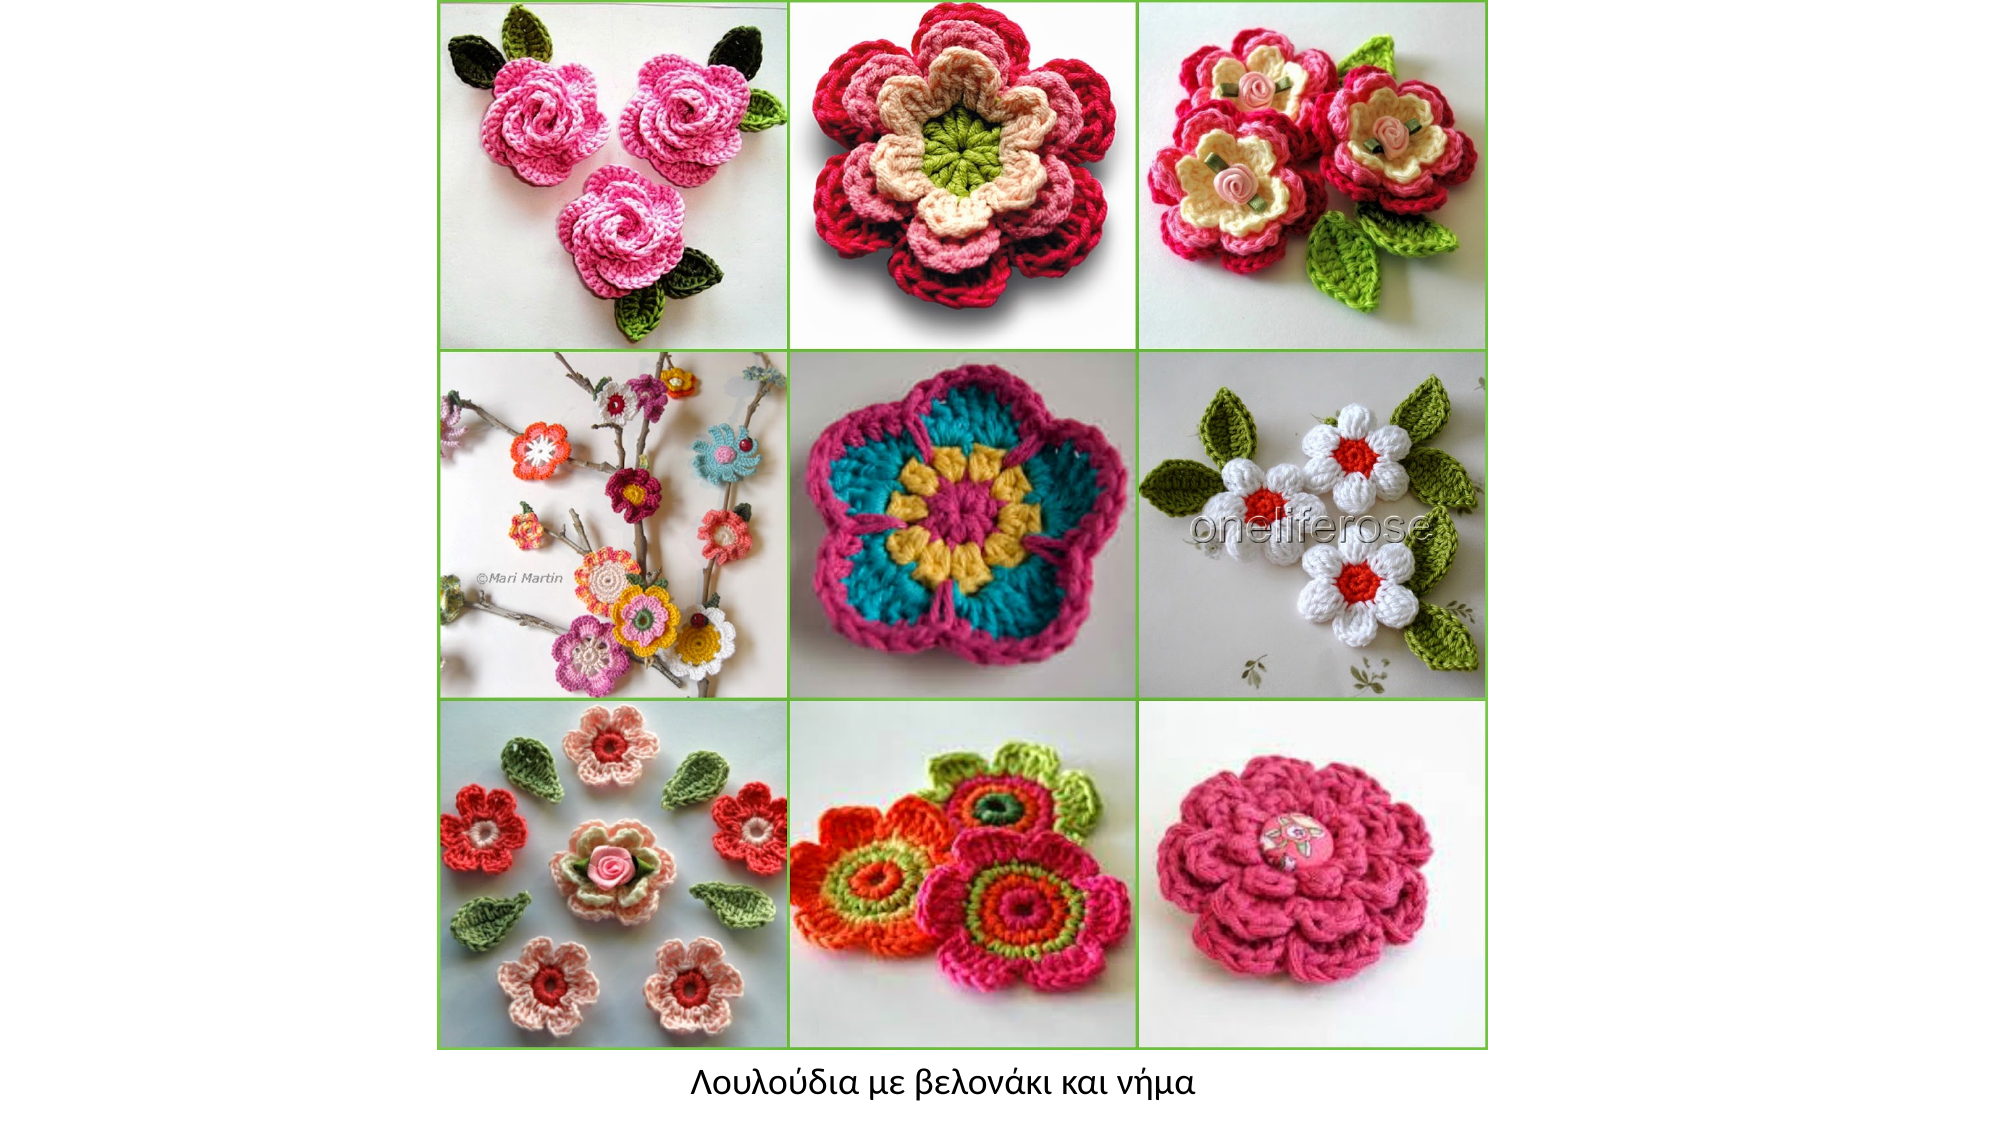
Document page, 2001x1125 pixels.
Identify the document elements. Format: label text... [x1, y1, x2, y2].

picture [437, 0, 1488, 1050]
text_box Λουλούδια με βελονάκι και νήμα [659, 1050, 1224, 1110]
